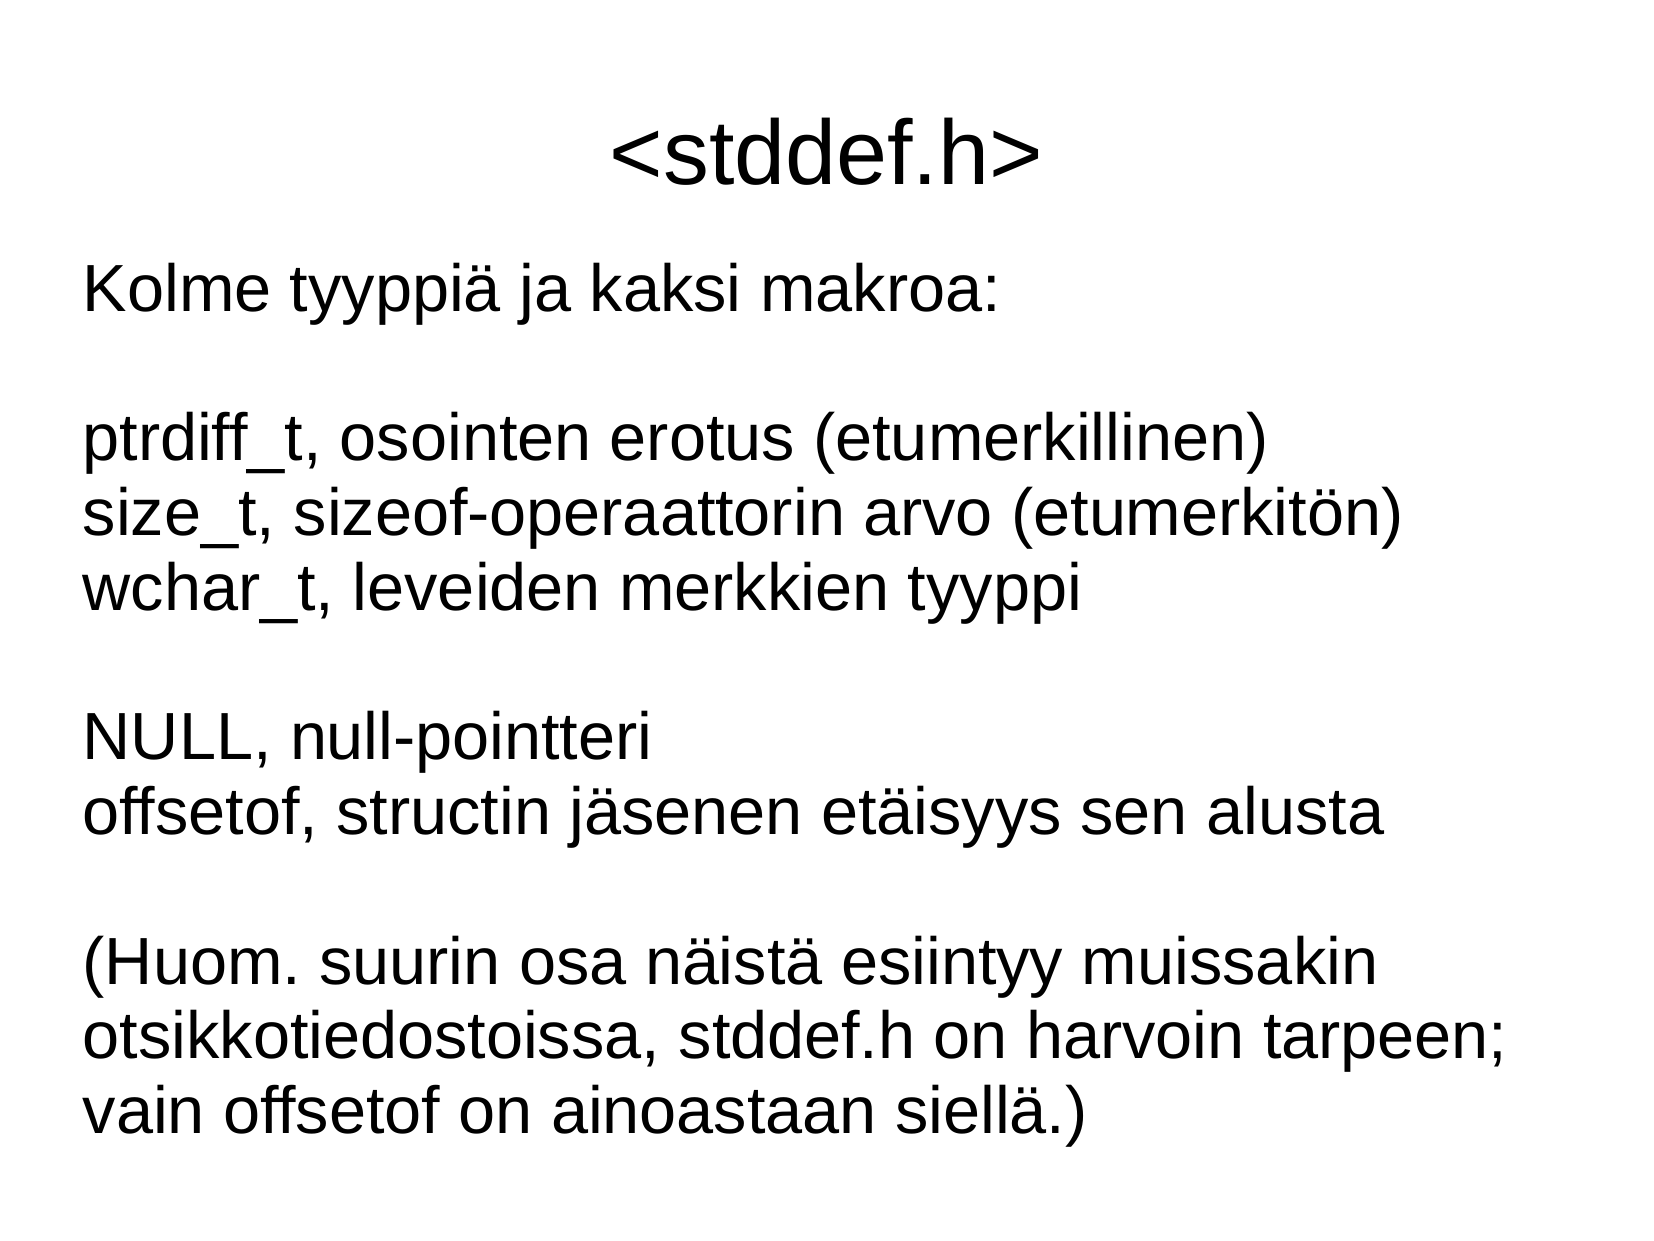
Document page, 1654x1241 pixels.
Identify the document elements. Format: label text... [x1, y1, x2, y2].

title <stddef.h> [82, 56, 1571, 250]
subtitle Kolme tyyppiä ja kaksi makroa: ptrdiff_t, osointen erotus (etumerkillinen) size_t, sizeof-operaattorin arvo (etumerkitön) wchar_t, leveiden merkkien tyyppi NULL, null-pointteri offsetof, structin jäsenen etäisyys sen alusta (Huom. suurin osa näistä esiintyy muissakin otsikkotiedostoissa, stddef.h on harvoin tarpeen; vain offsetof on ainoastaan siellä.) [82, 250, 1571, 1149]
